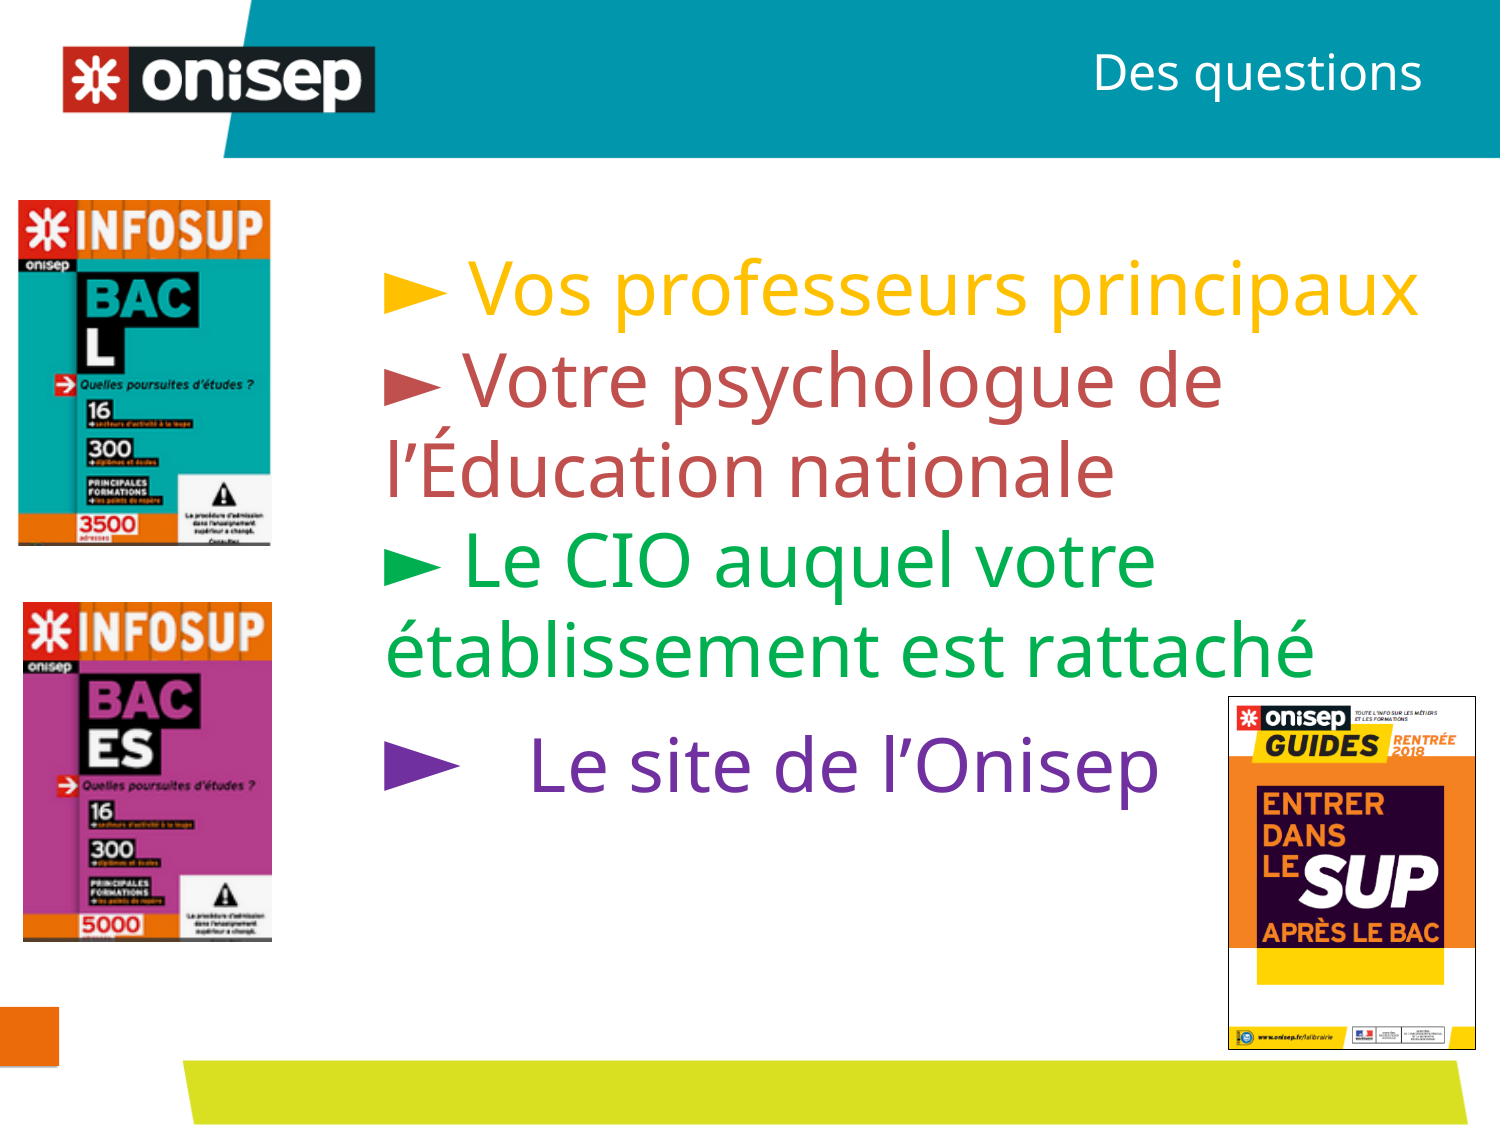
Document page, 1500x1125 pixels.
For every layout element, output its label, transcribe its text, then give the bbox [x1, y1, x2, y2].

text_box [0, 1006, 60, 1066]
picture [0, 0, 1500, 1125]
text_box Des questions [206, 30, 1465, 111]
text_box ► Vos professeurs principaux ► Votre psychologue de l’Éducation nationale ► Le CIO auquel votre établissement est rattaché ► Le site de l’Onisep [369, 125, 1500, 910]
